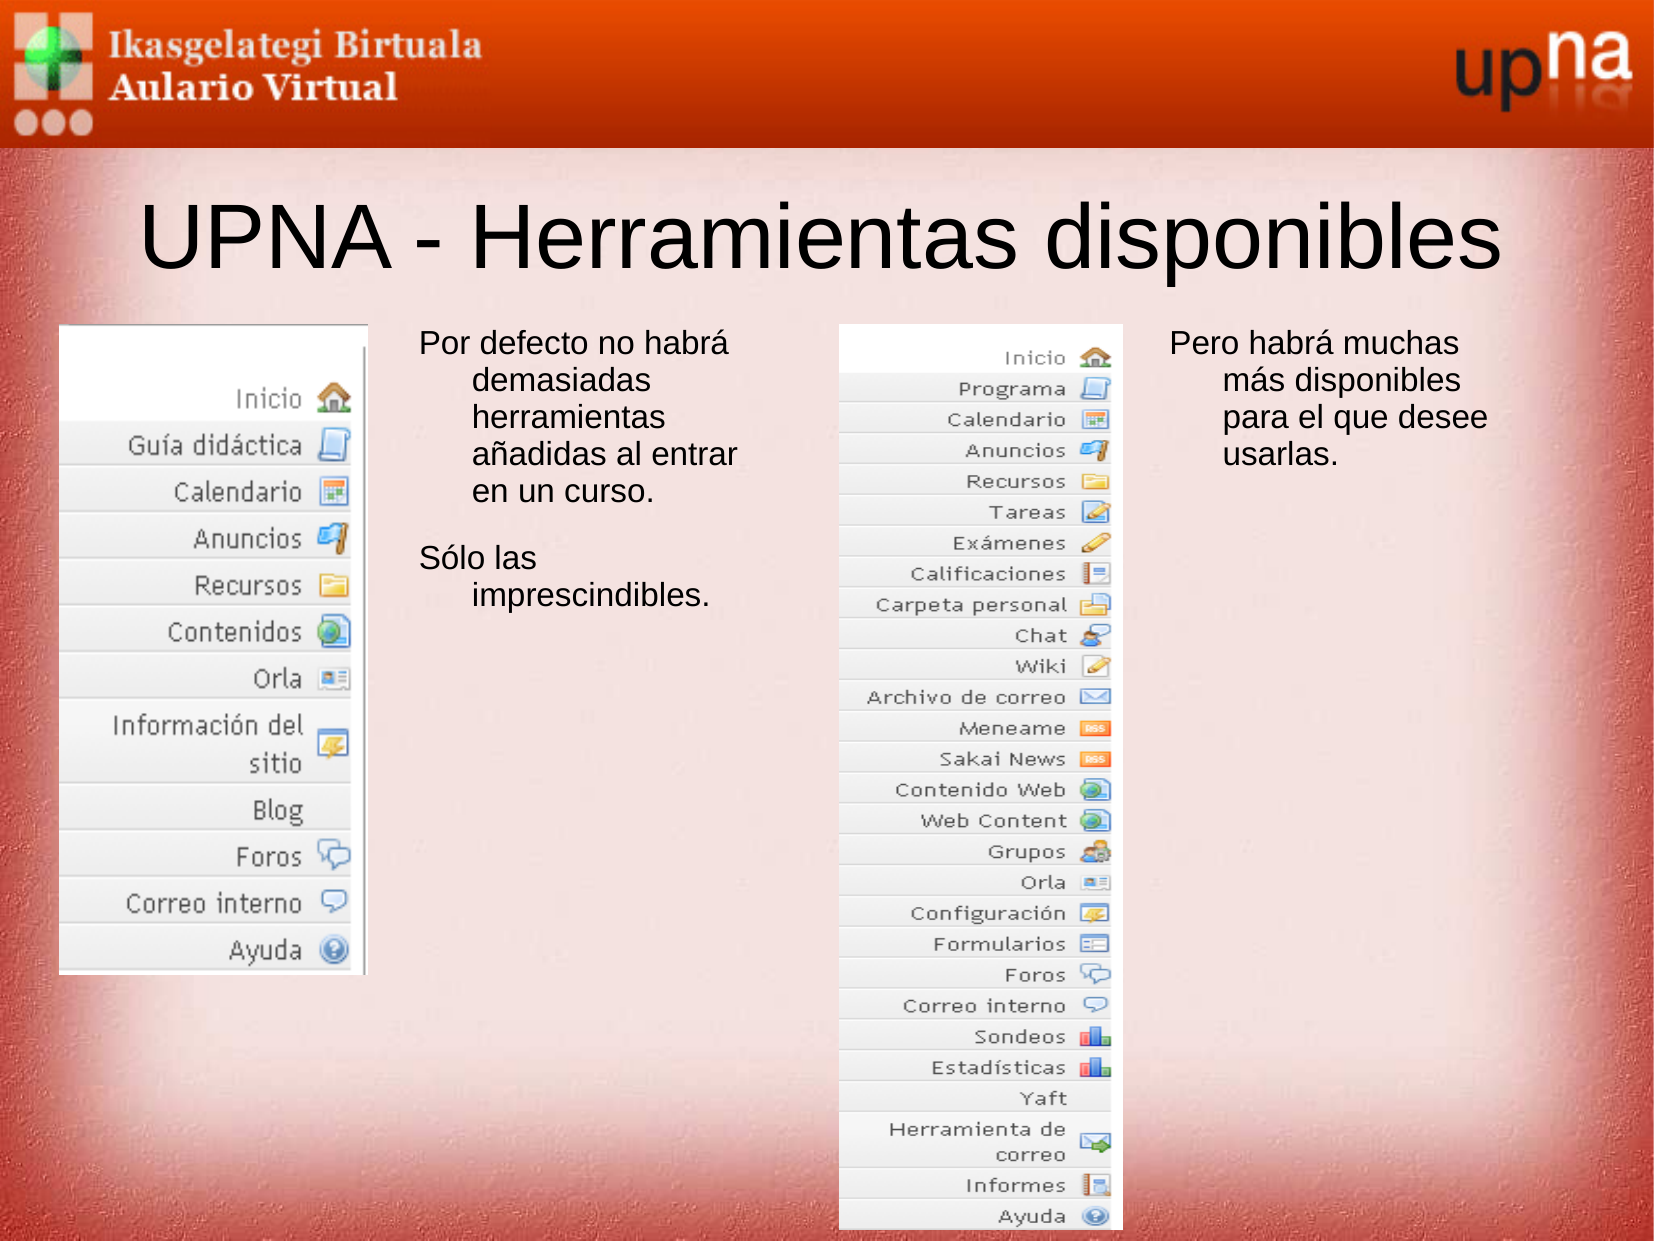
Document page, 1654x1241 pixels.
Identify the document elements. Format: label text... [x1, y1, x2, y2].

list Por defecto no habrá demasiadas herramientas añadidas al entrar en un curso. Sólo las imprescindibles. [401, 324, 768, 975]
list [1123, 352, 1577, 1093]
list Pero habrá muchas más disponibles para el que desee usarlas. [1151, 324, 1519, 975]
list [88, 352, 839, 1093]
title UPNA - Herramientas disponibles [77, 148, 1566, 326]
picture [0, 0, 1654, 1241]
